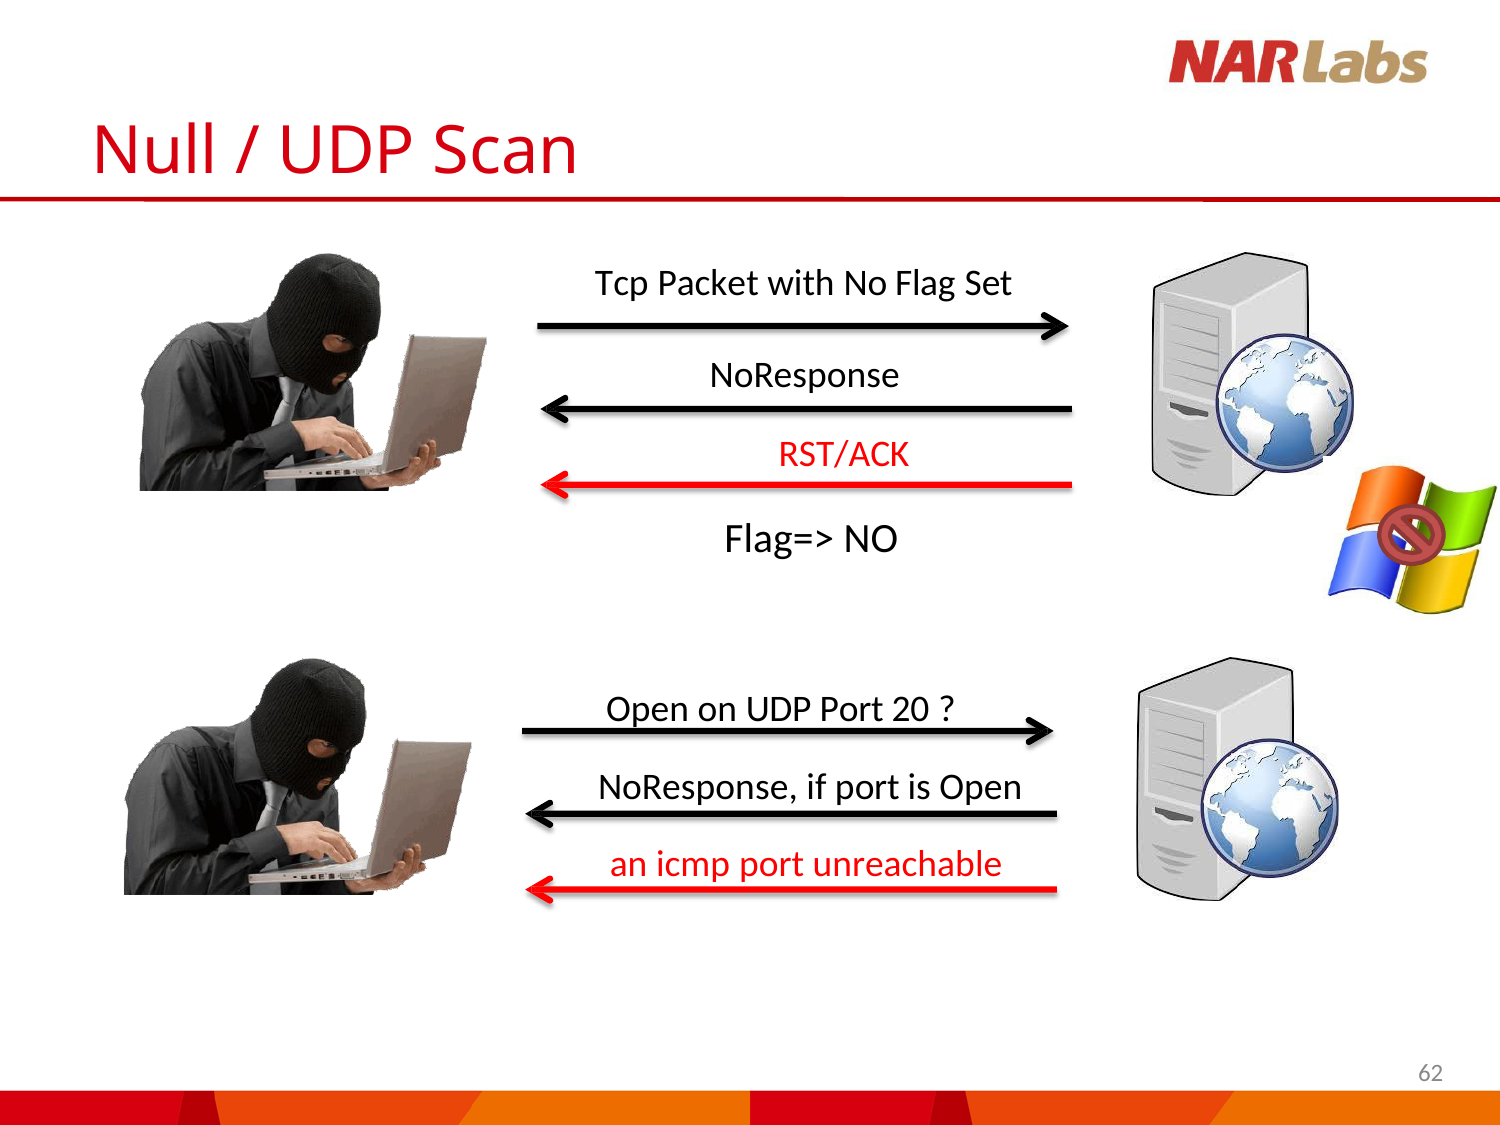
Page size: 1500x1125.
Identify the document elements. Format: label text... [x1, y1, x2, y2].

text_box [1025, 700, 1089, 770]
text_box [505, 454, 595, 523]
text_box Open on UDP Port 20 ? NoResponse, if port is Open an icmp port unreachable [596, 650, 1025, 889]
text_box [1014, 295, 1104, 365]
text_box [124, 659, 472, 895]
text_box [530, 295, 595, 365]
text_box [490, 858, 1064, 928]
text_box [139, 254, 487, 490]
text_box [515, 700, 596, 770]
text_box [1014, 378, 1079, 448]
text_box [1014, 454, 1079, 523]
text_box [1025, 783, 1064, 853]
text_box 61 [1414, 1056, 1448, 1090]
text_box [505, 378, 595, 448]
text_box [1152, 253, 1500, 623]
text_box [1136, 658, 1339, 900]
text_box Tcp Packet with No Flag Set NoResponse RST/ACK Flag=> NO [595, 257, 1014, 566]
text_box [490, 783, 596, 853]
title Null / UDP Scan [89, 107, 1411, 189]
